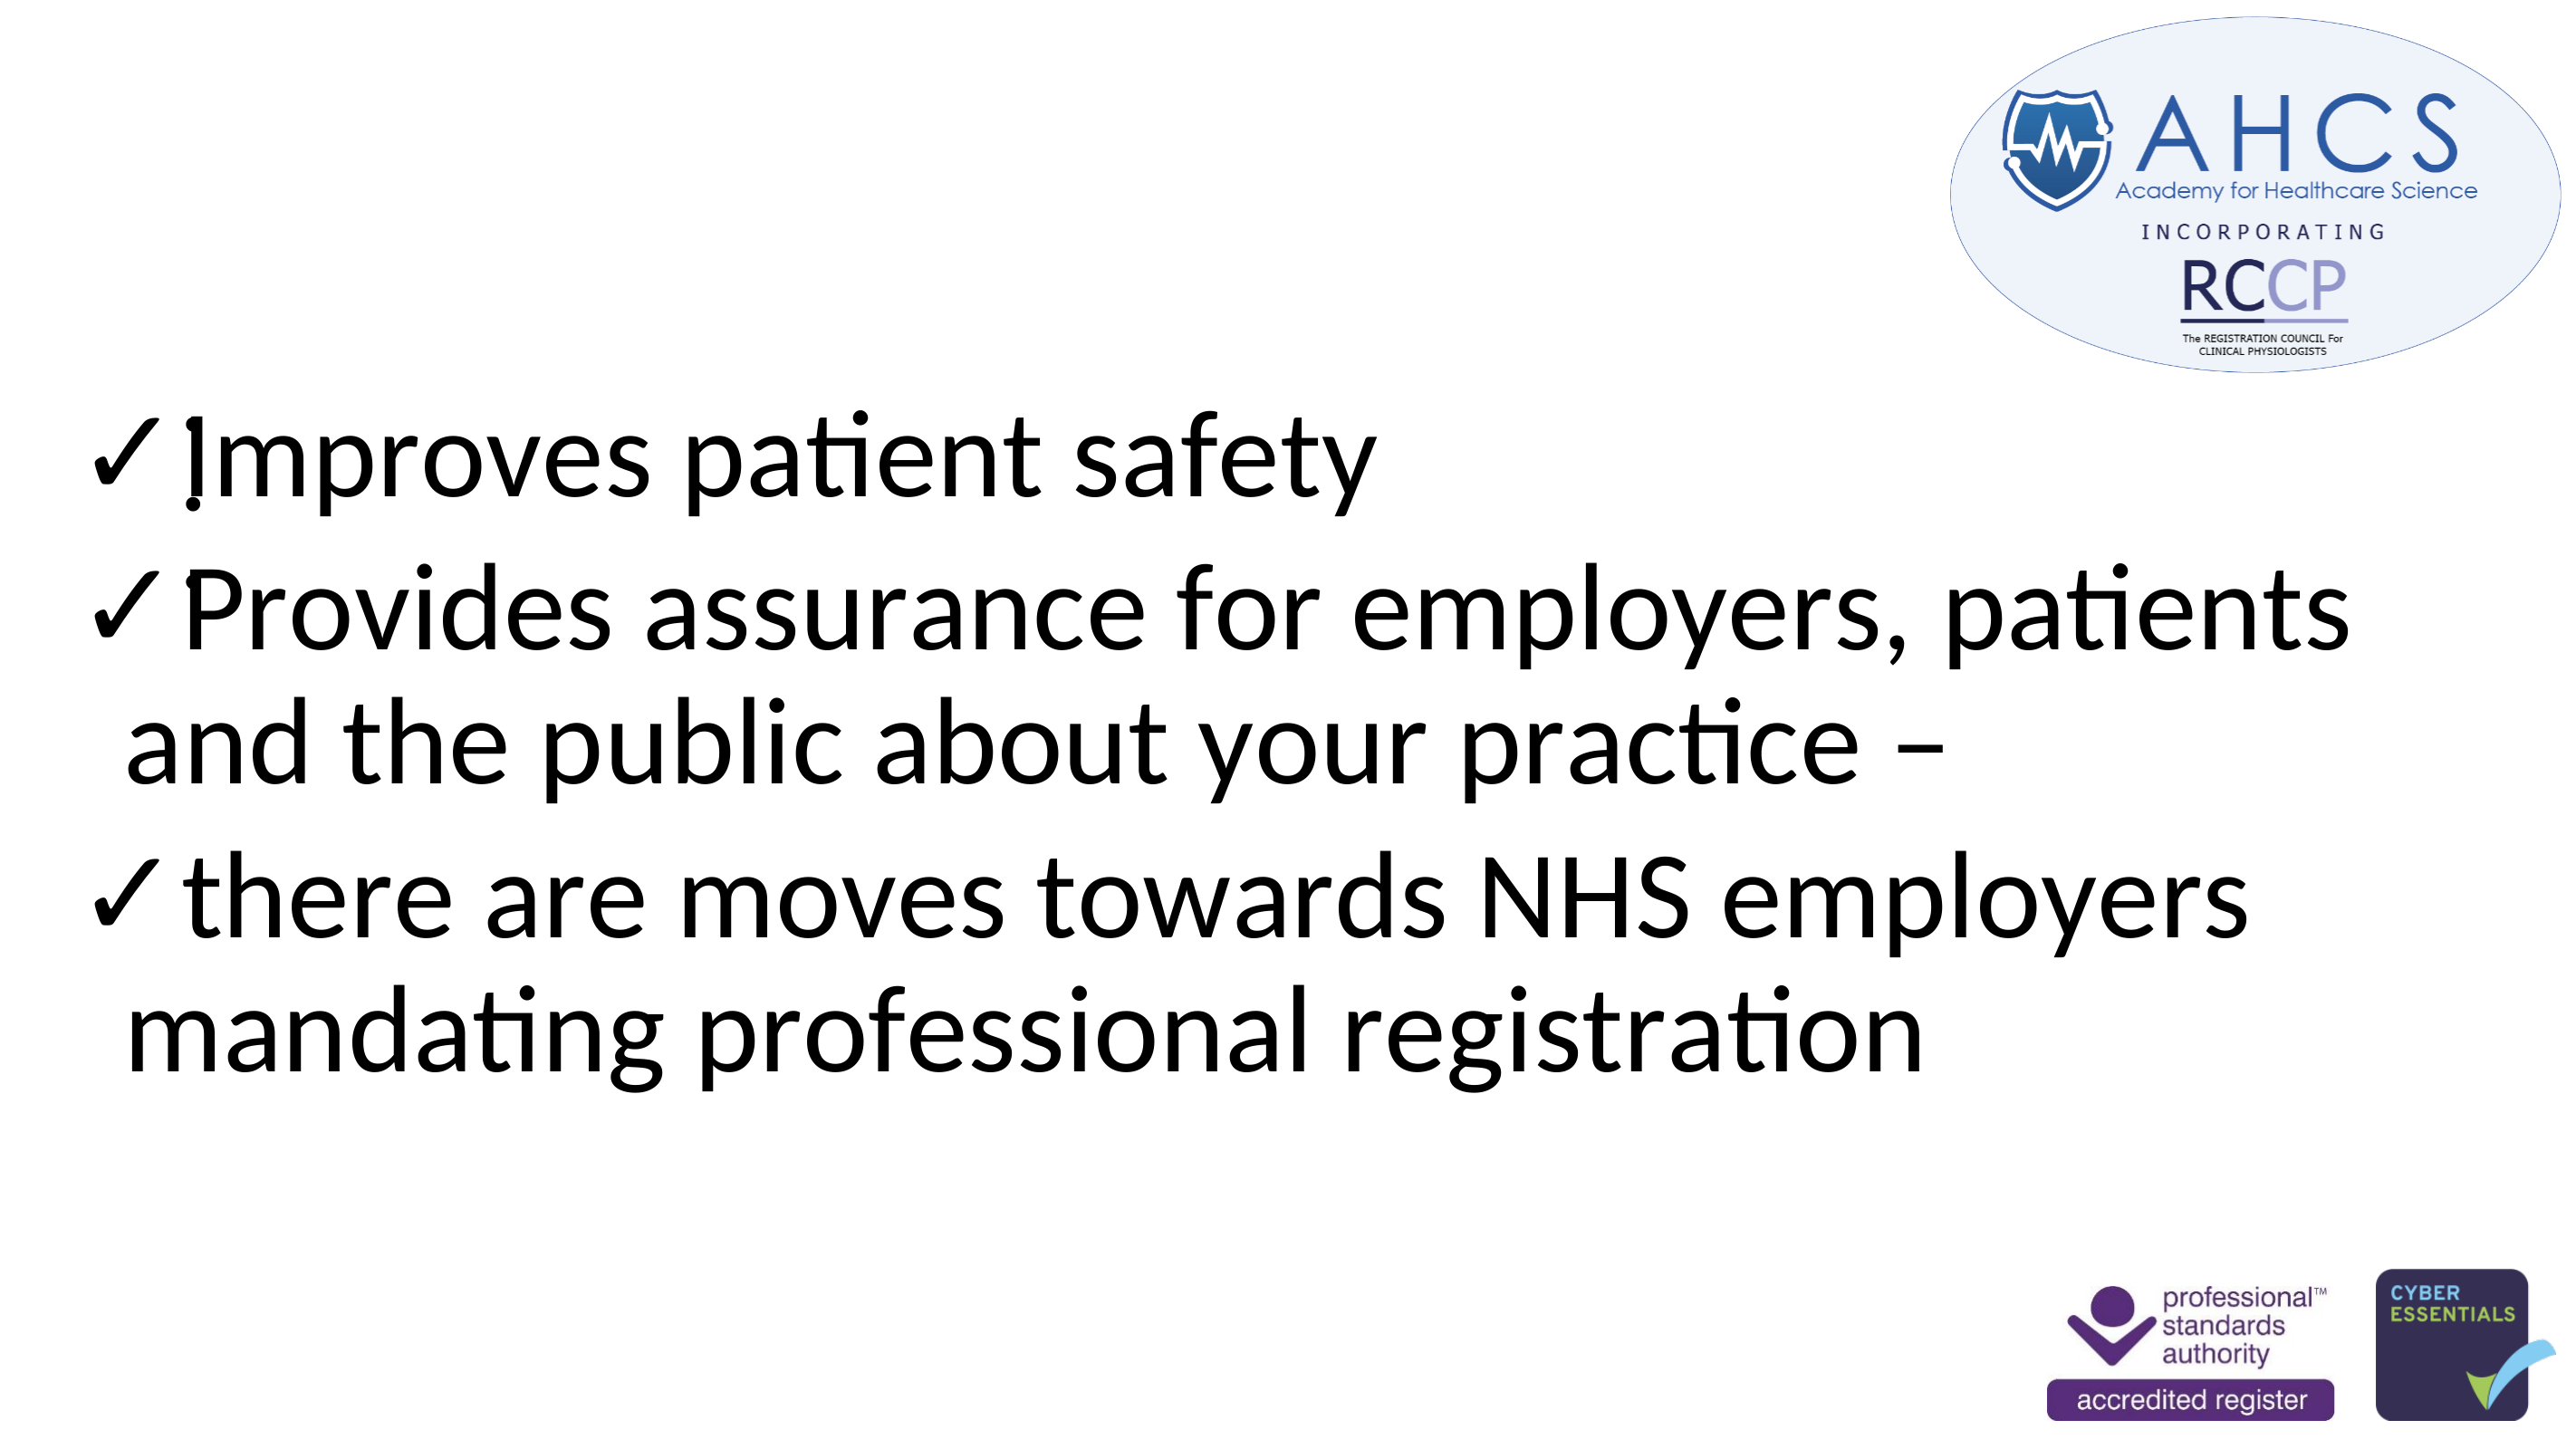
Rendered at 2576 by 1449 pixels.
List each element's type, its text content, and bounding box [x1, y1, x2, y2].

text_box Improves patient safety Provides assurance for employers, patients and the public about your practice – there are moves towards NHS employers mandating professional registration [70, 381, 2397, 1113]
list [12, 482, 2235, 1402]
